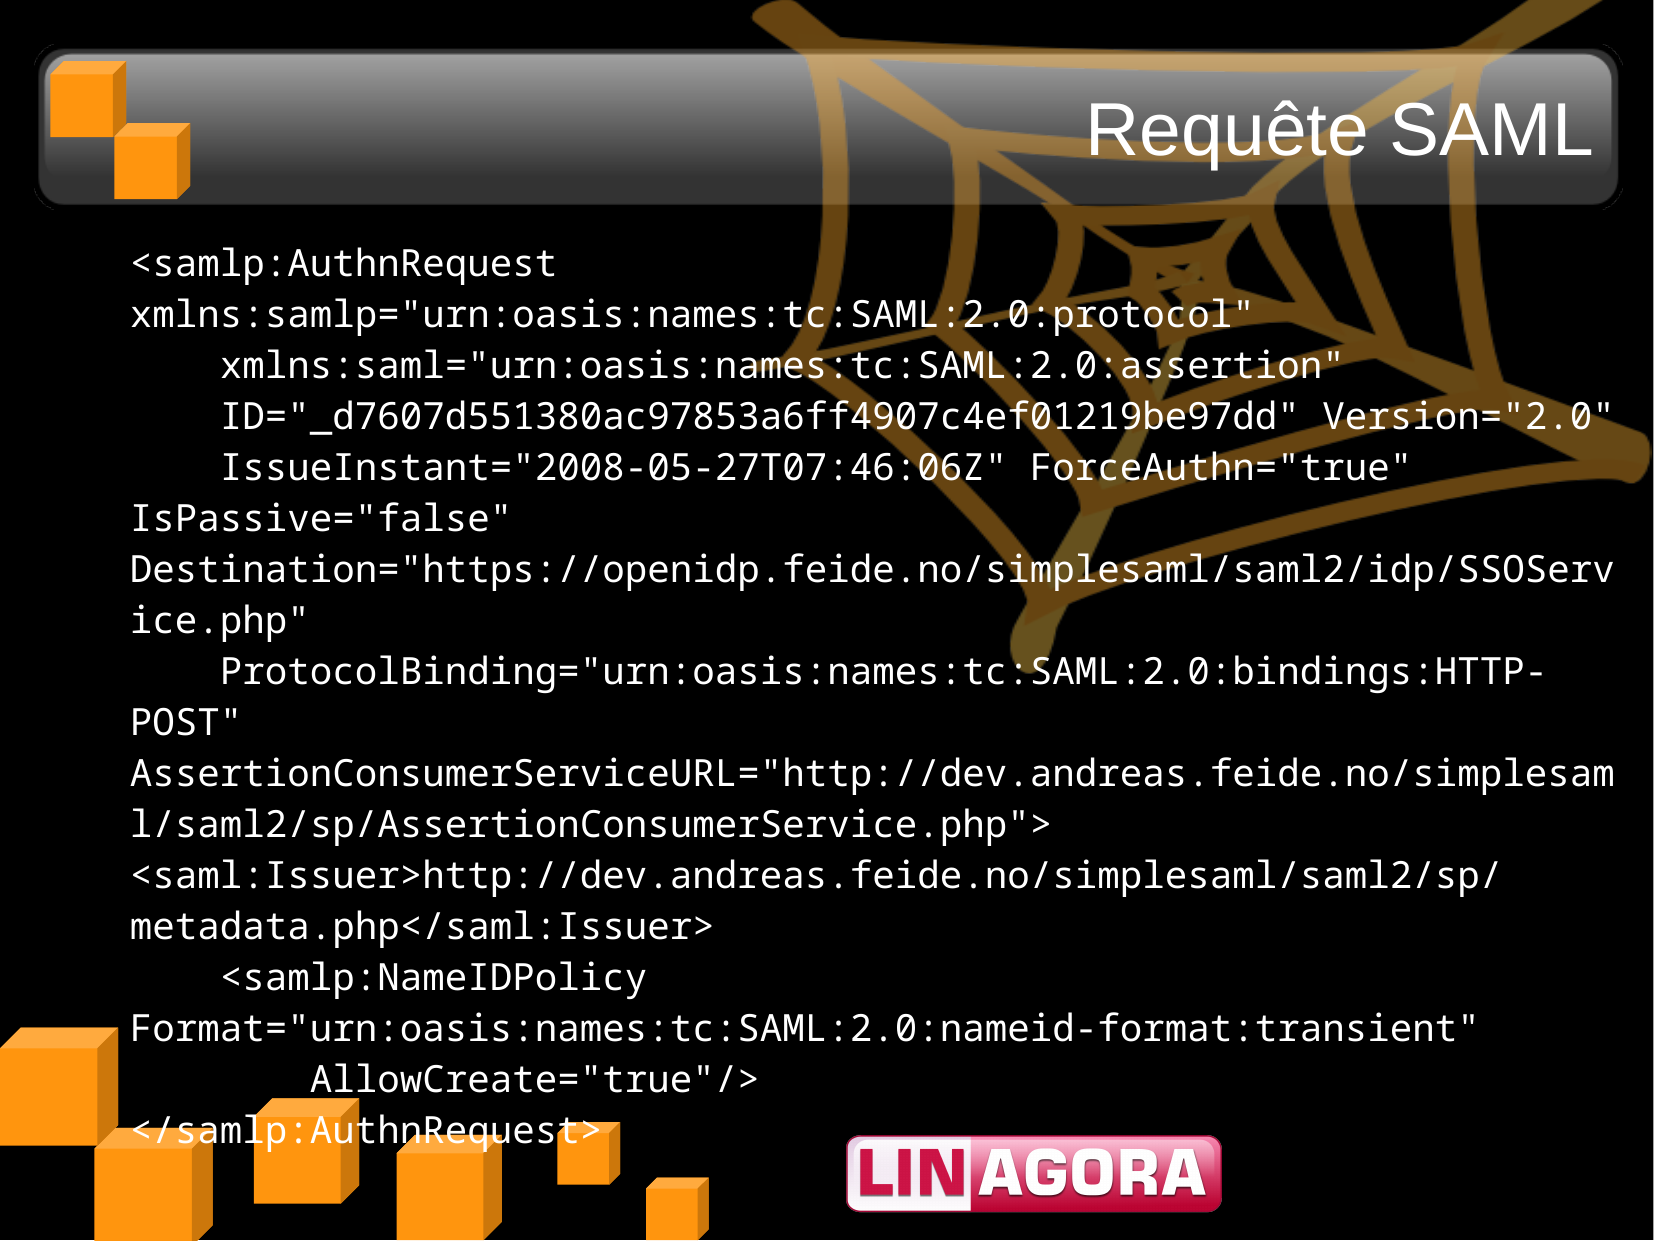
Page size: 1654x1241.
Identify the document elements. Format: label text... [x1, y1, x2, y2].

picture [838, 1121, 1229, 1241]
picture [33, 43, 749, 211]
title Requête SAML [194, 70, 1595, 189]
list <samlp:AuthnRequest xmlns:samlp="urn:oasis:names:tc:SAML:2.0:protocol" xmlns:saml="urn:oasis:names:tc:SAML:2.0:assertion" ID="_d7607d551380ac97853a6ff4907c4ef01219be97dd" Version="2.0" IssueInstant="2008-05-27T07:46:06Z" ForceAuthn="true" IsPassive="false" Destination="https://openidp.feide.no/simplesaml/saml2/idp/SSOService.php" ProtocolBinding="urn:oasis:names:tc:SAML:2.0:bindings:HTTP-POST" AssertionConsumerServiceURL="http://dev.andreas.feide.no/simplesaml/saml2/sp/AssertionConsumerService.php"> <saml:Issuer>http://dev.andreas.feide.no/simplesaml/saml2/sp/metadata.php</saml:Issuer> <samlp:NameIDPolicy Format="urn:oasis:names:tc:SAML:2.0:nameid-format:transient" AllowCreate="true"/> </samlp:AuthnRequest> [129, 236, 1619, 1055]
